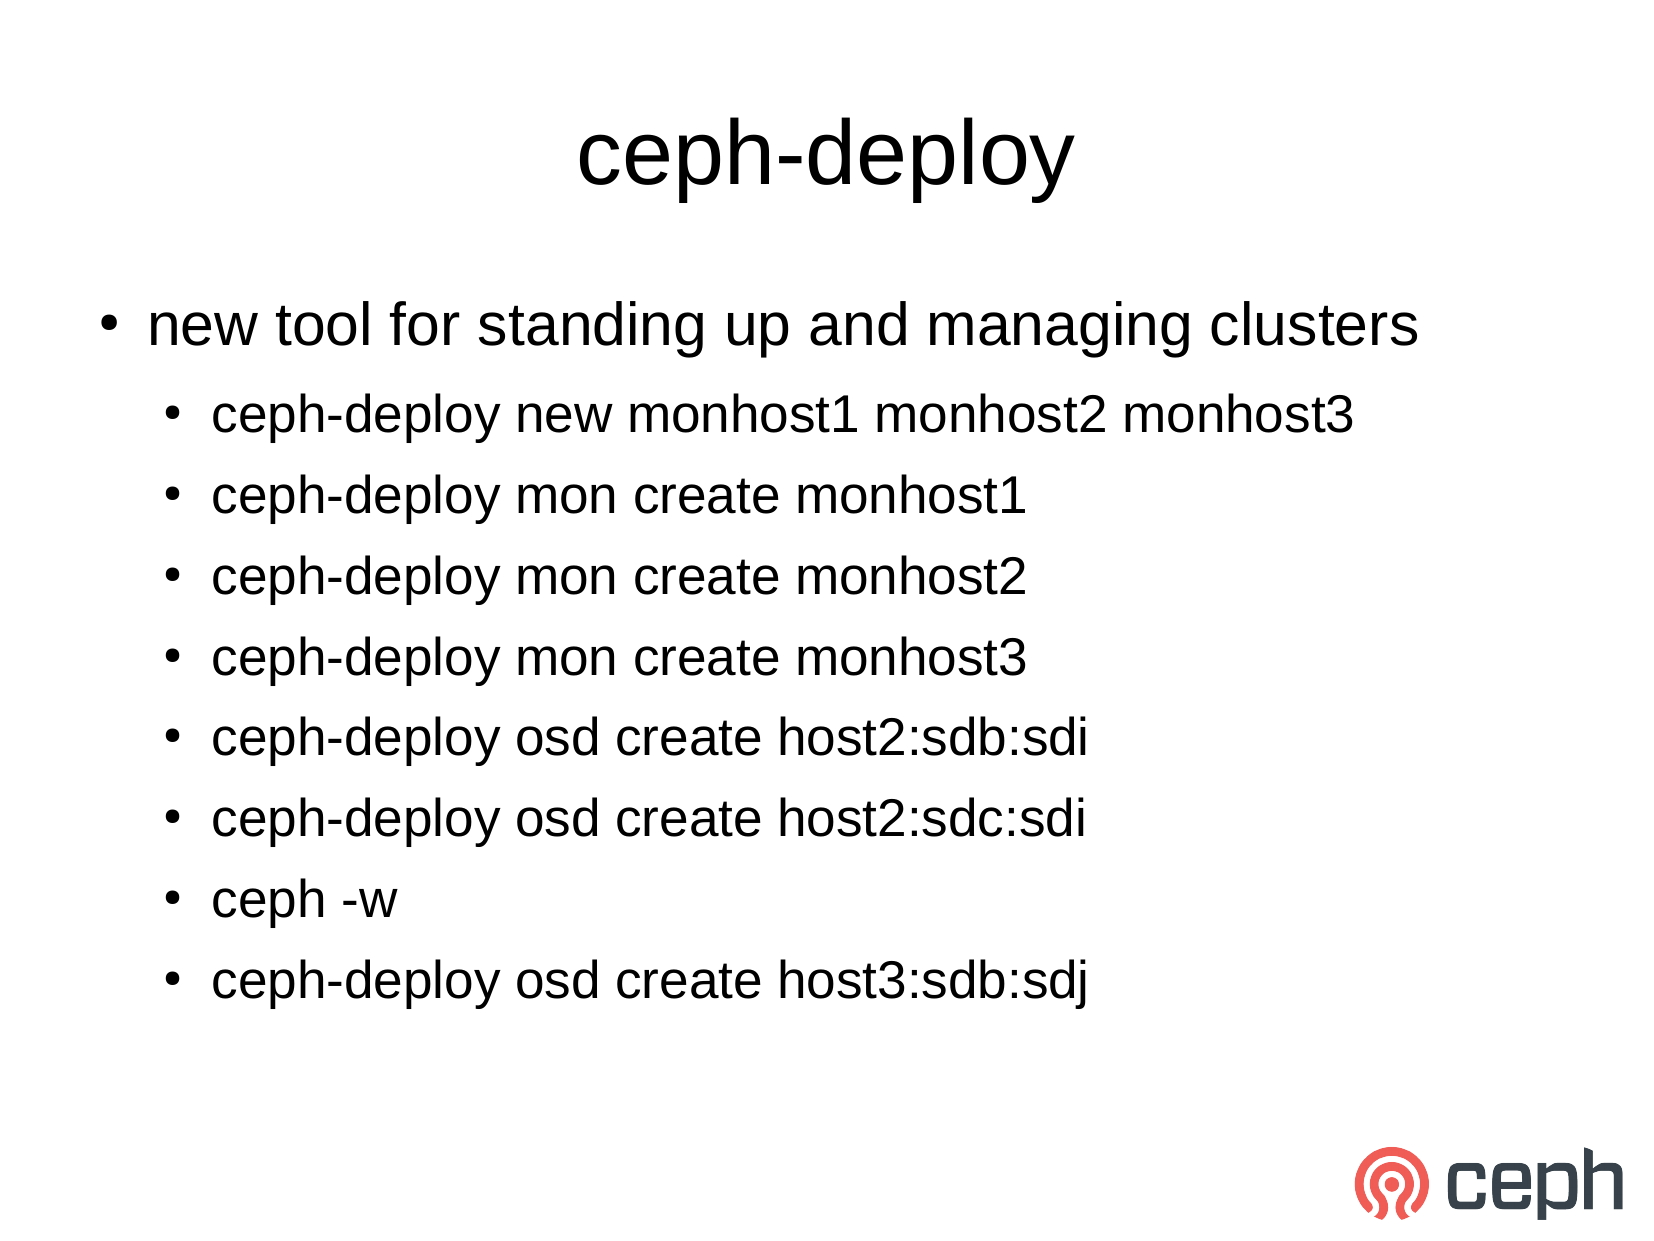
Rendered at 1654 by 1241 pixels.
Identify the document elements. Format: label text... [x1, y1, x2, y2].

picture [1308, 1100, 1654, 1241]
title ceph-deploy [82, 49, 1571, 257]
list new tool for standing up and managing clusters ceph-deploy new monhost1 monhost2 monhost3 ceph-deploy mon create monhost1 ceph-deploy mon create monhost2 ceph-deploy mon create monhost3 ceph-deploy osd create host2:sdb:sdi ceph-deploy osd create host2:sdc:sdi ceph -w ceph-deploy osd create host3:sdb:sdj [82, 290, 1571, 1010]
